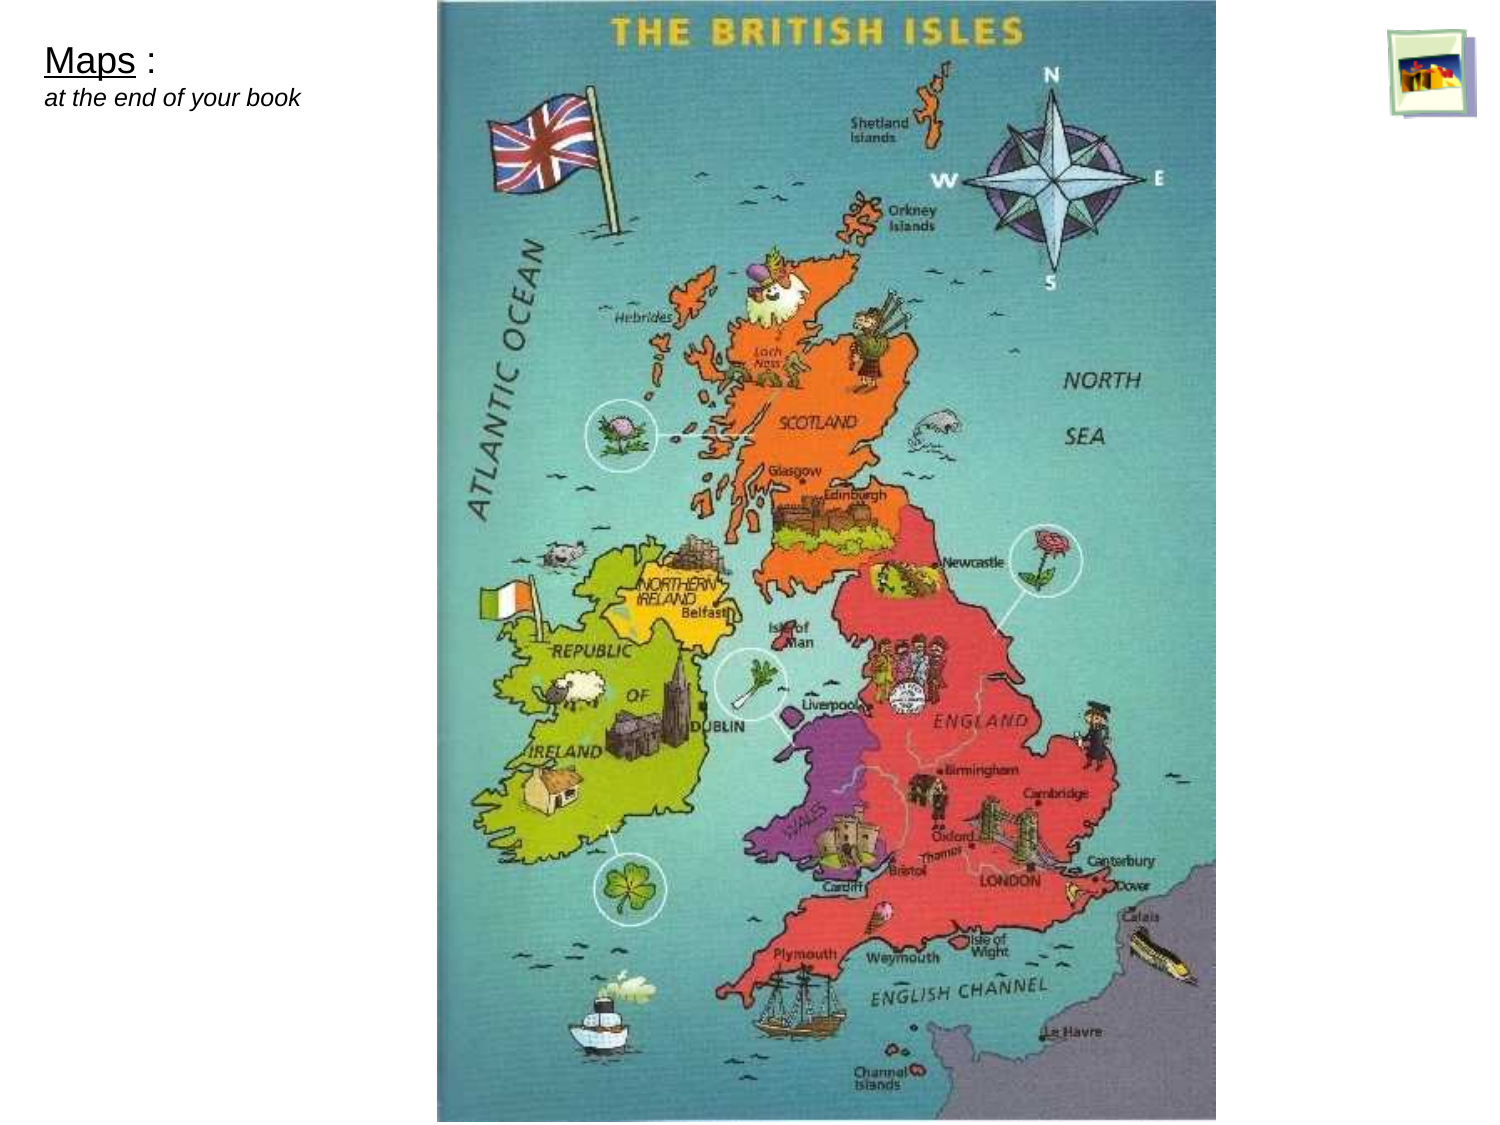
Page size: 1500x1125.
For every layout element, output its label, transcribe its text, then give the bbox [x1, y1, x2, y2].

text_box Maps : at the end of your book [29, 28, 440, 119]
picture [1387, 29, 1477, 119]
picture [437, 0, 1216, 1122]
